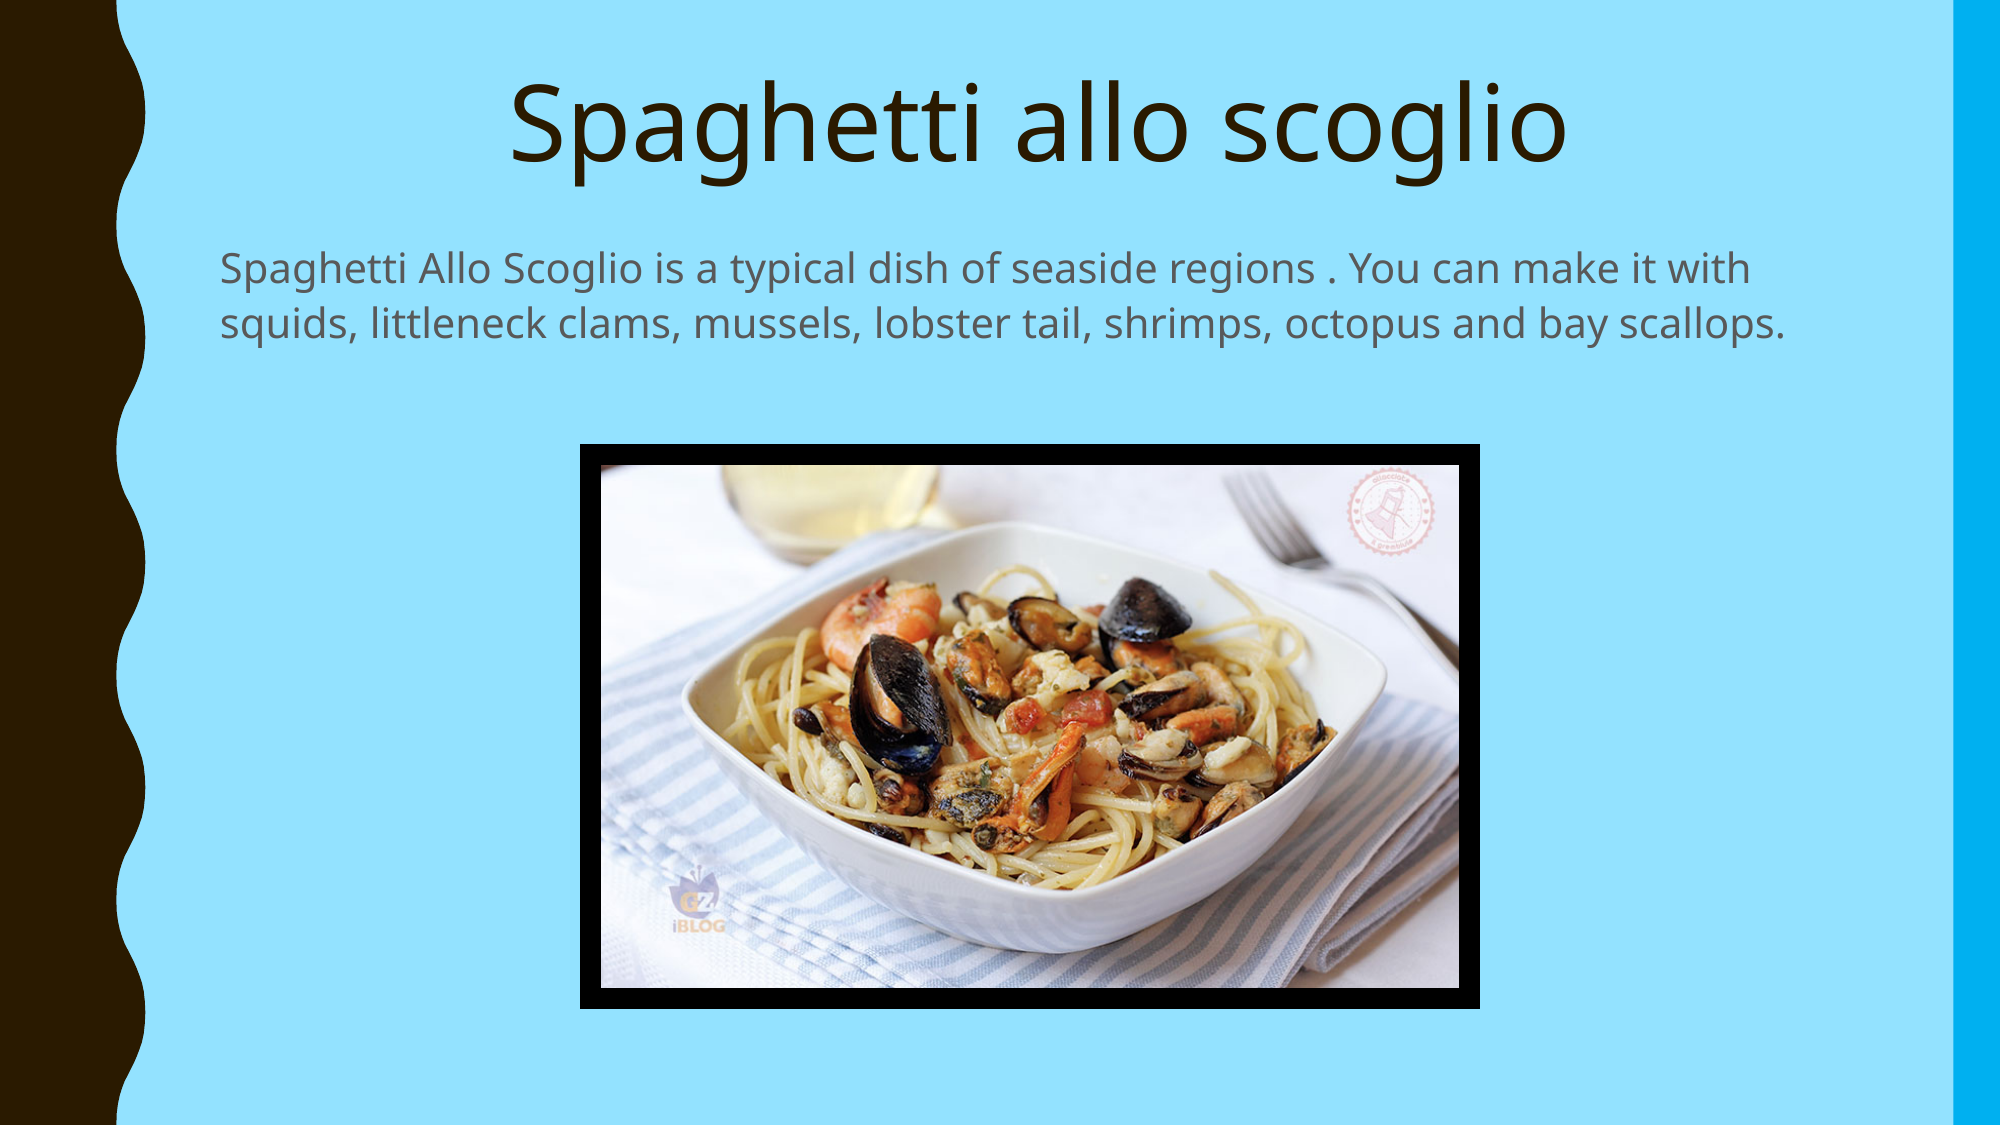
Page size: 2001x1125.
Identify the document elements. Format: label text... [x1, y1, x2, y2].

list Spaghetti Allo Scoglio is a typical dish of seaside regions . You can make it with squids, littleneck clams, mussels, lobster tail, shrimps, octopus and bay scallops. [205, 229, 1875, 965]
title Spaghetti allo scoglio [205, 62, 1875, 229]
picture [600, 464, 1459, 989]
